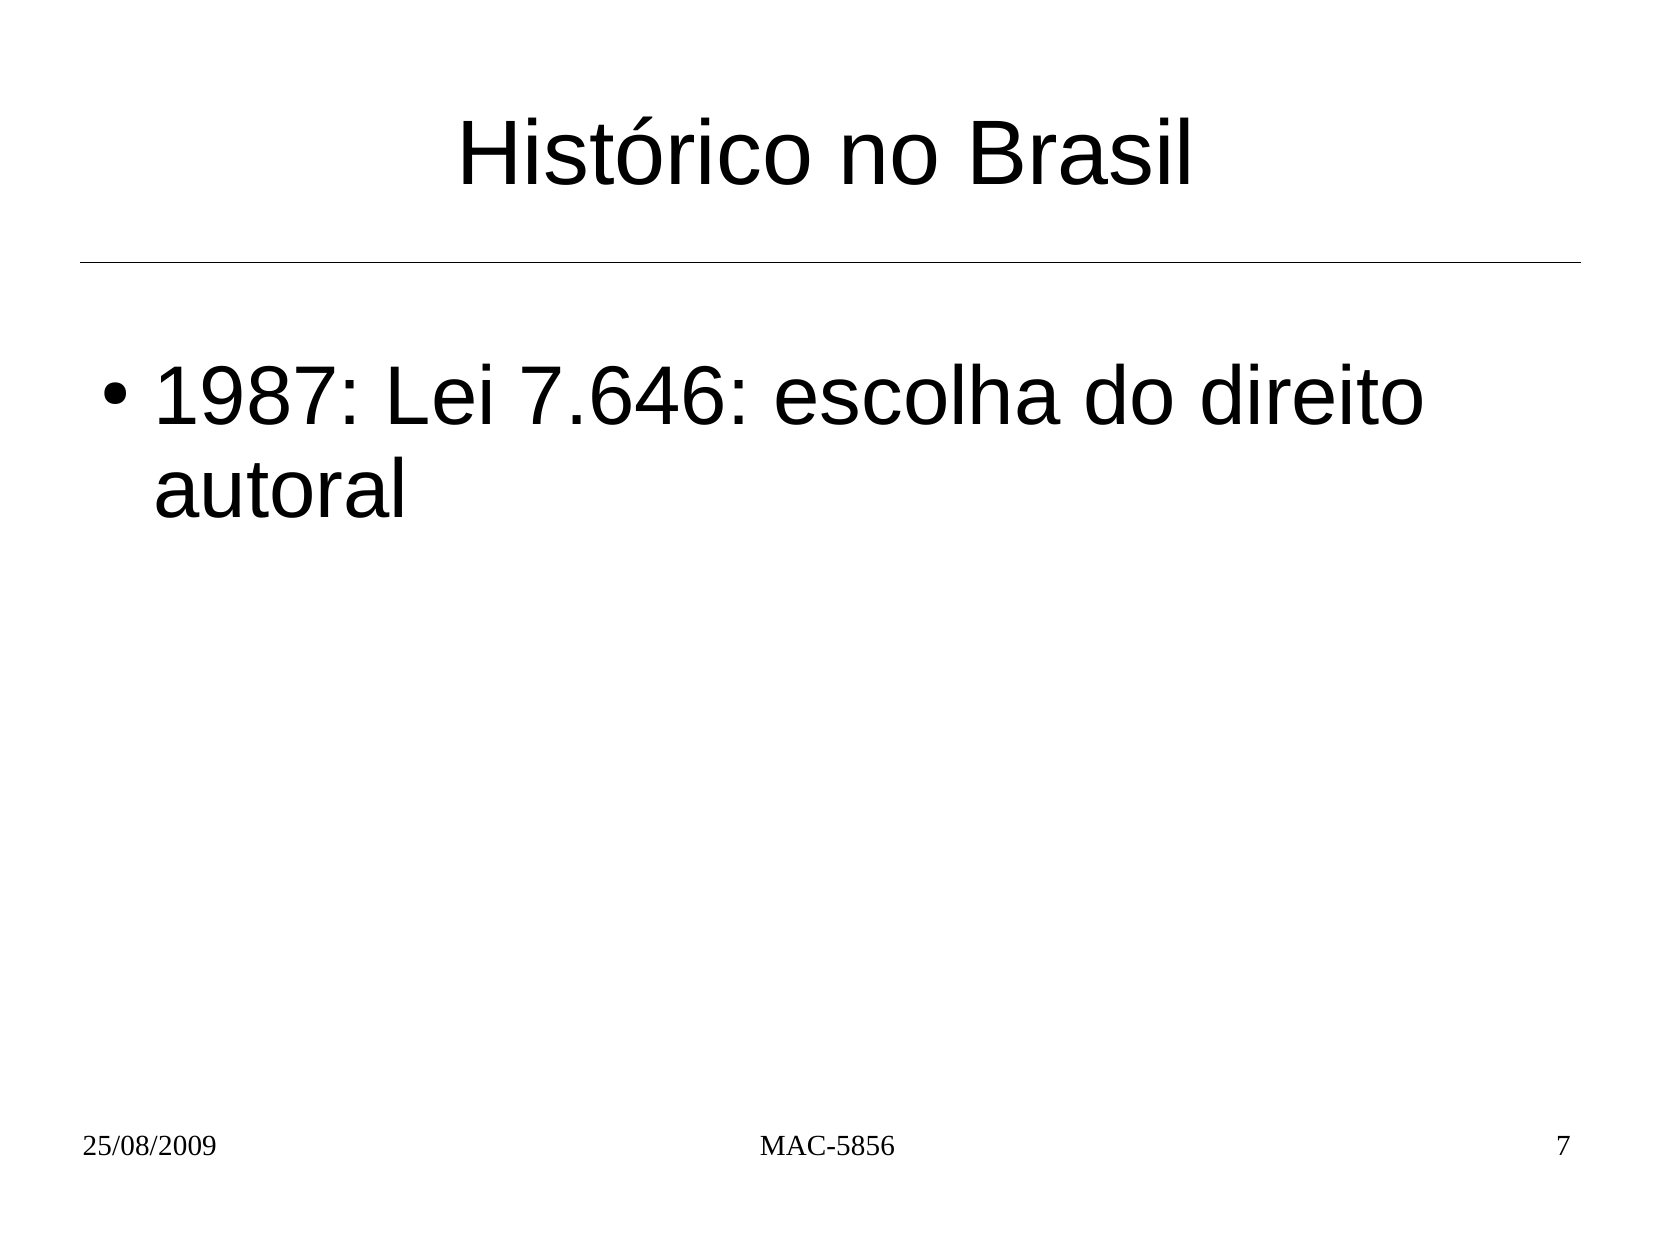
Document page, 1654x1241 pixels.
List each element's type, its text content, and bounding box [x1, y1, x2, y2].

title Histórico no Brasil [82, 56, 1571, 250]
list 1987: Lei 7.646: escolha do direito autoral [82, 349, 1571, 1095]
